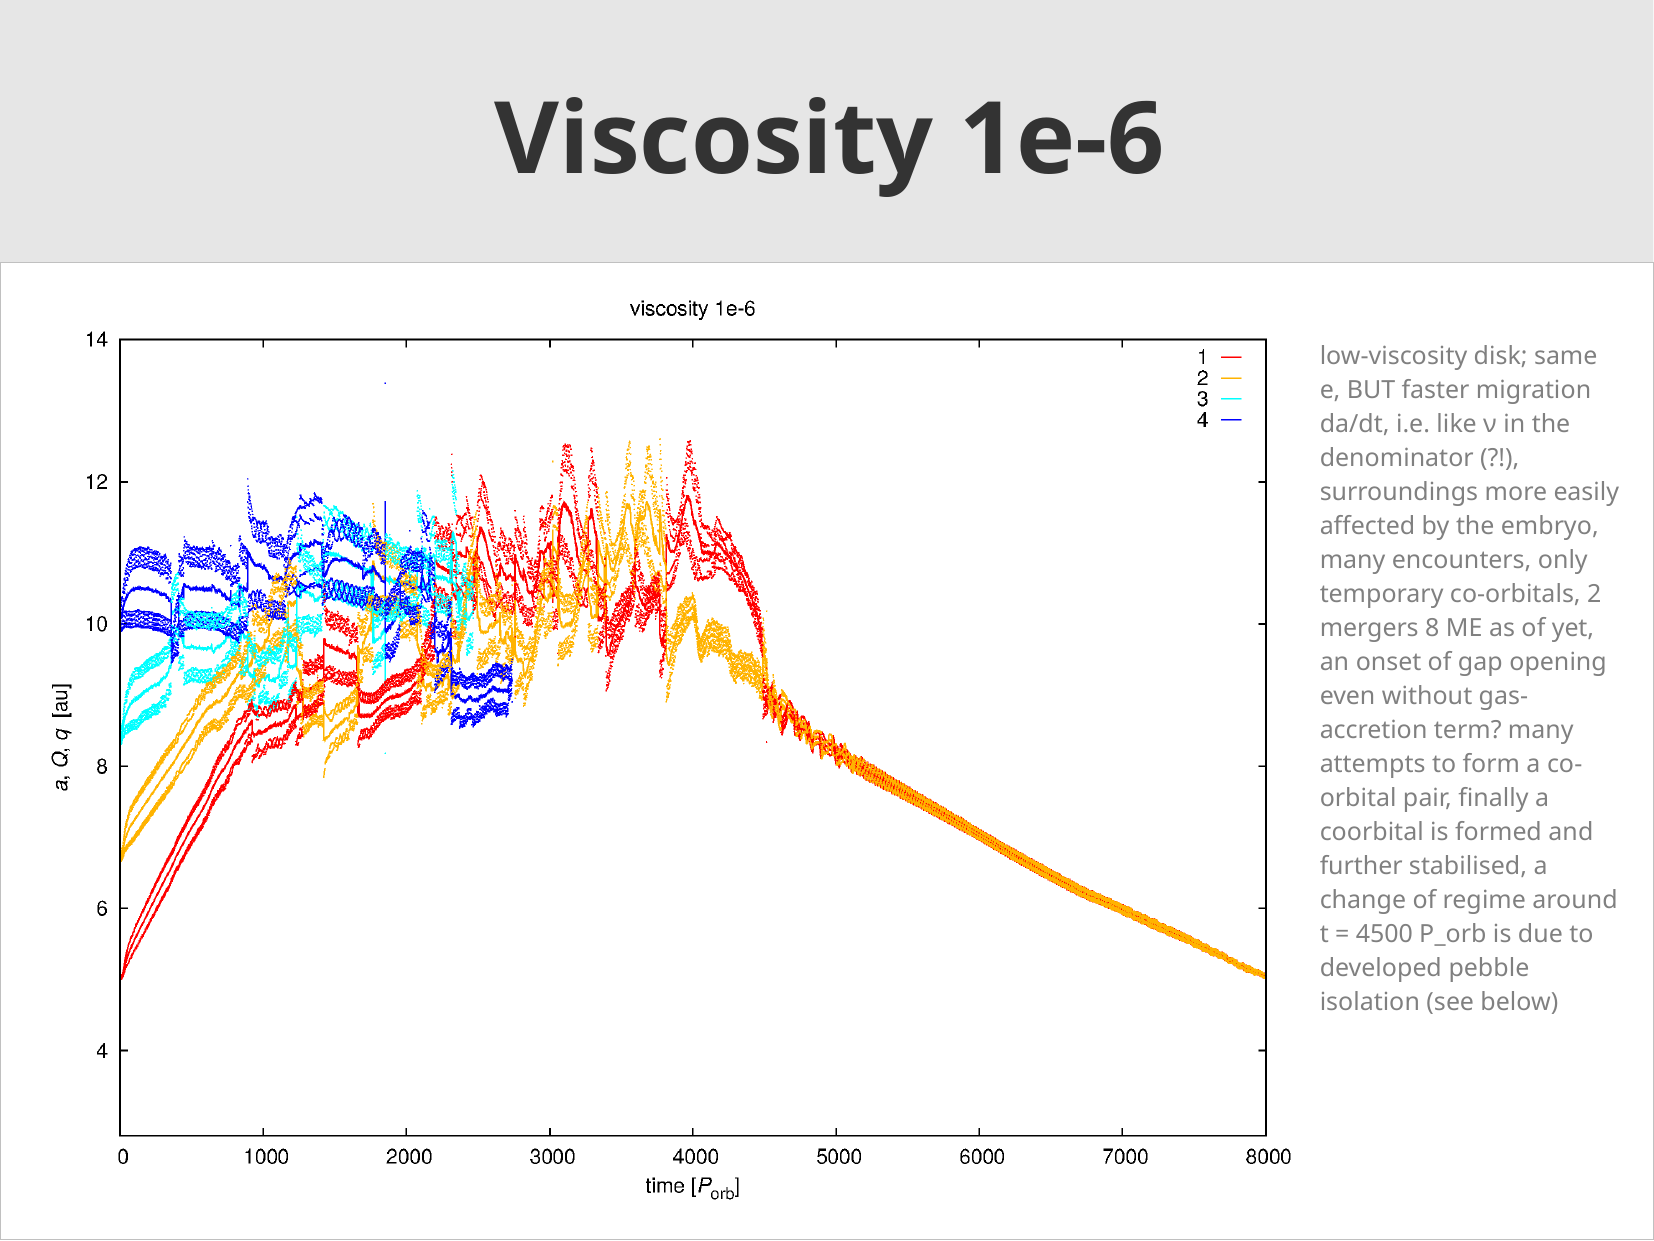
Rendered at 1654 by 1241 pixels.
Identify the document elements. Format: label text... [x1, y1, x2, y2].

text_box low-viscosity disk; same e, BUT faster migration da/dt, i.e. like ν in the denominator (?!), surroundings more easily affected by the embryo, many encounters, only temporary co-orbitals, 2 mergers 8 ME as of yet, an onset of gap opening even without gas-accretion term? many attempts to form a co-orbital pair, finally a coorbital is formed and further stabilised, a change of regime around t = 4500 P_orb is due to developed pebble isolation (see below) [1305, 330, 1636, 876]
title Viscosity 1e-6 [124, 31, 1537, 239]
picture [45, 299, 1292, 1201]
